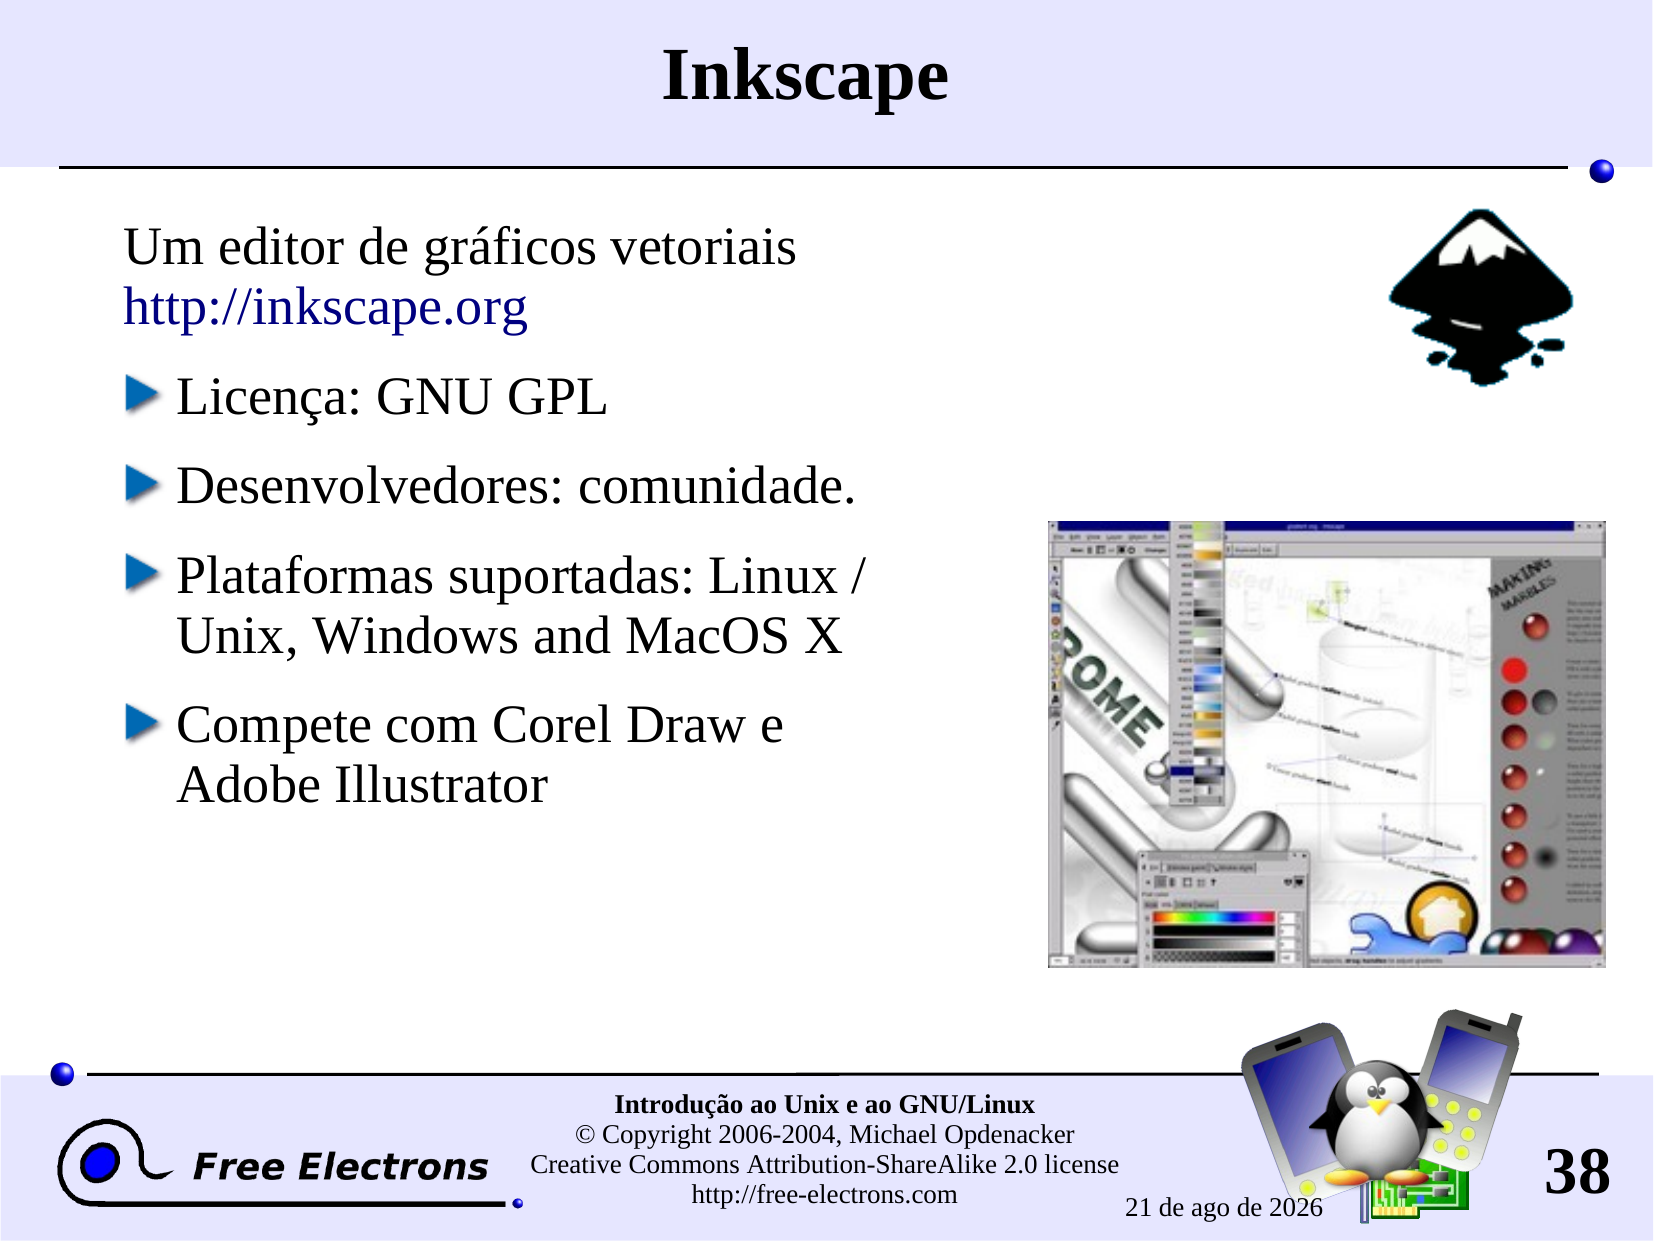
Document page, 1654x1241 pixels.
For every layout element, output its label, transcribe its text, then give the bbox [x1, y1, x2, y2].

list Um editor de gráficos vetoriaishttp://inkscape.org Licença: GNU GPL Desenvolvedores: comunidade. Plataformas suportadas: Linux / Unix, Windows and MacOS X Compete com Corel Draw e Adobe Illustrator [105, 216, 899, 1067]
picture [1048, 521, 1606, 968]
picture [1377, 195, 1586, 404]
picture [50, 1108, 527, 1216]
picture [1285, 1199, 1292, 1215]
title Inkscape [60, 25, 1551, 124]
picture [1225, 983, 1537, 1241]
